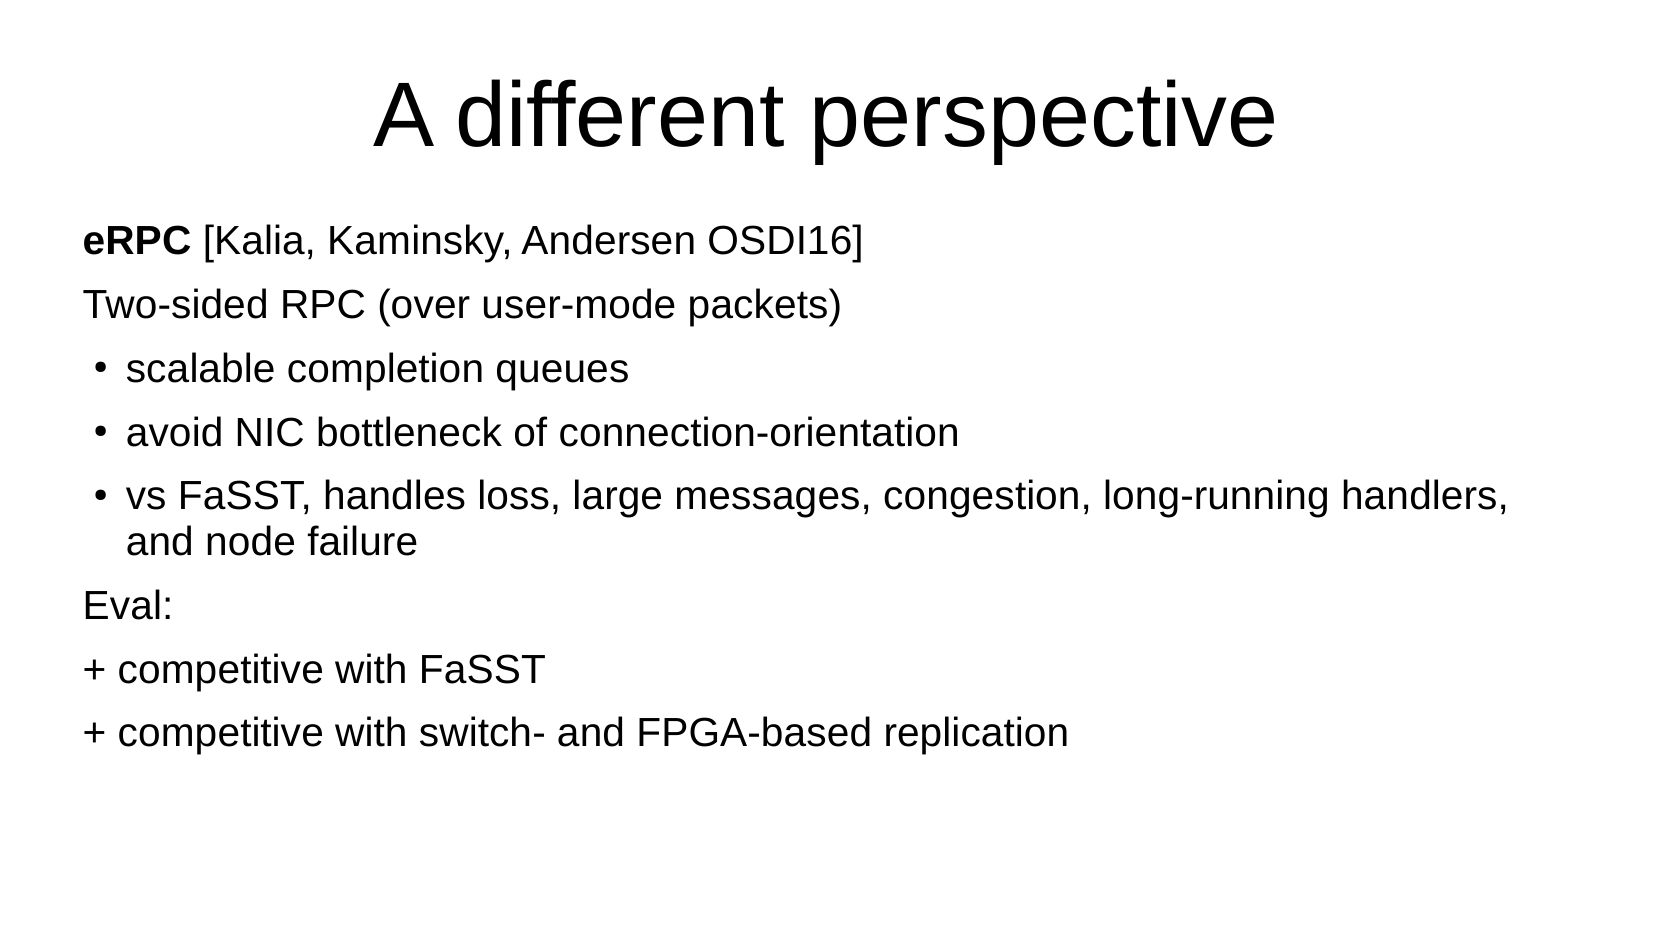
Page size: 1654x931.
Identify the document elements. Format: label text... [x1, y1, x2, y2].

title A different perspective [82, 37, 1571, 193]
list eRPC [Kalia, Kaminsky, Andersen OSDI16] Two-sided RPC (over user-mode packets) scalable completion queues avoid NIC bottleneck of connection-orientation vs FaSST, handles loss, large messages, congestion, long-running handlers, and node failure Eval: + competitive with FaSST + competitive with switch- and FPGA-based replication [82, 217, 1571, 758]
